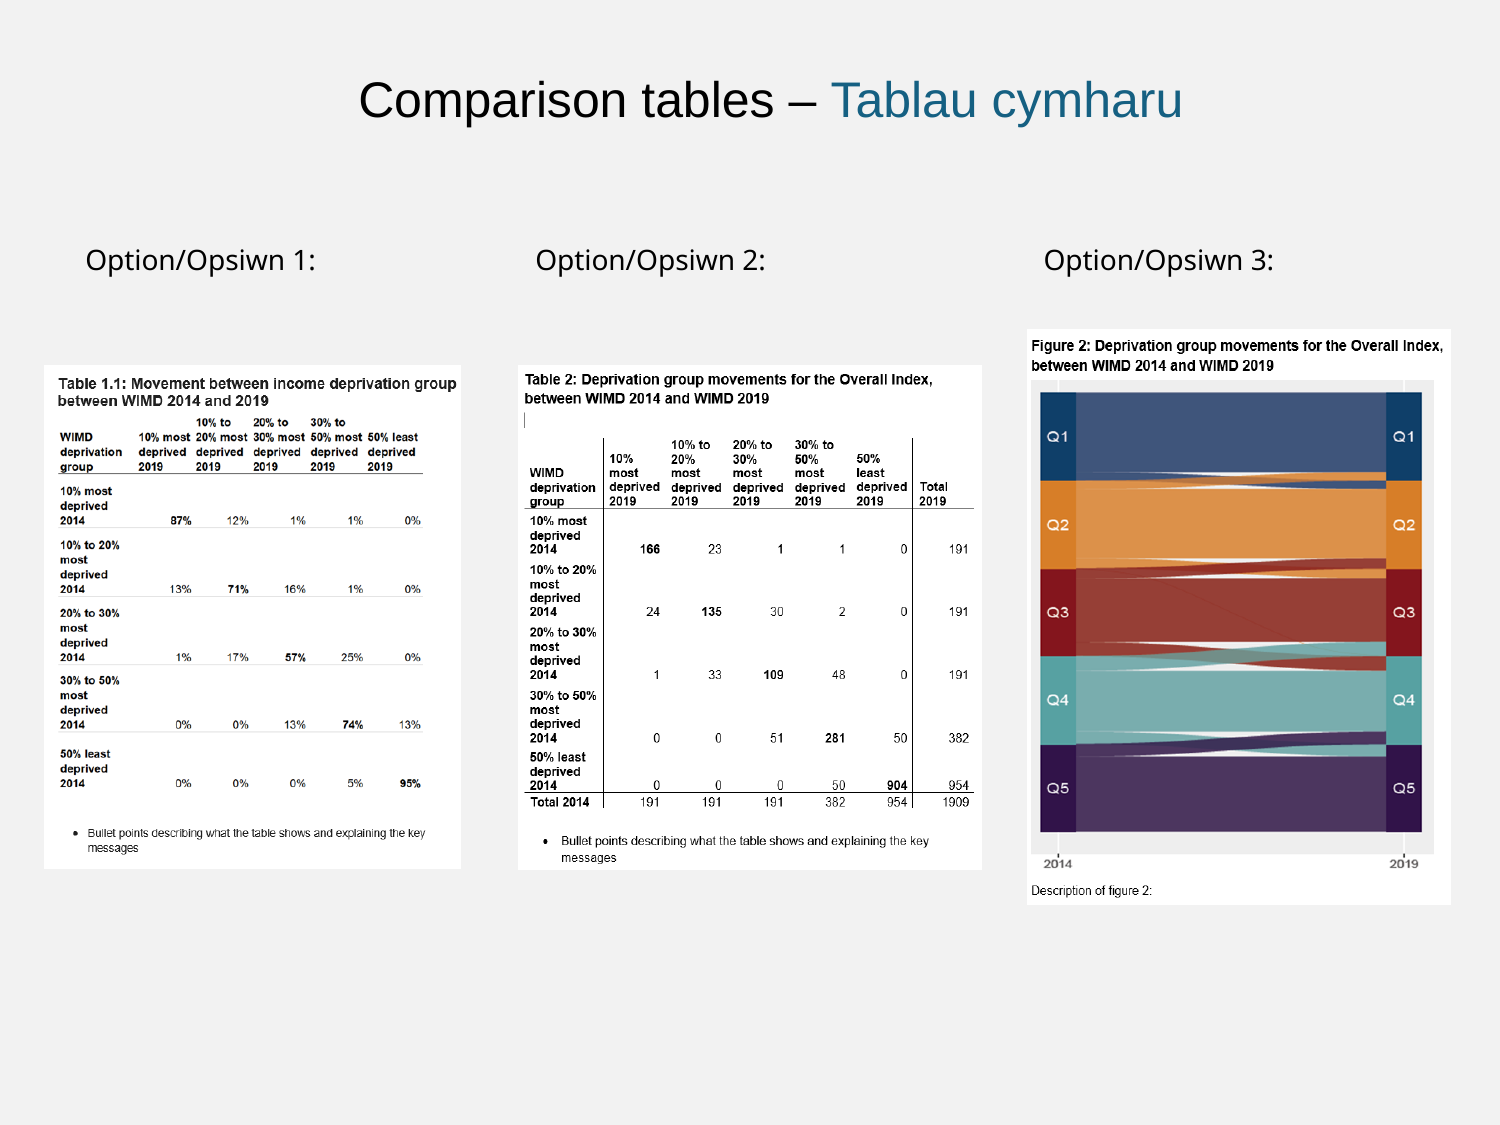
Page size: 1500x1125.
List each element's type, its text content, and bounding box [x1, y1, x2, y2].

text_box Option/Opsiwn 3: [1028, 234, 1430, 284]
text_box Option/Opsiwn 1: Option/Opsiwn 2: [70, 234, 950, 318]
title Comparison tables – Tablau cymharu [343, 66, 1223, 130]
picture [44, 365, 461, 870]
picture [518, 365, 982, 870]
picture [1027, 329, 1451, 905]
